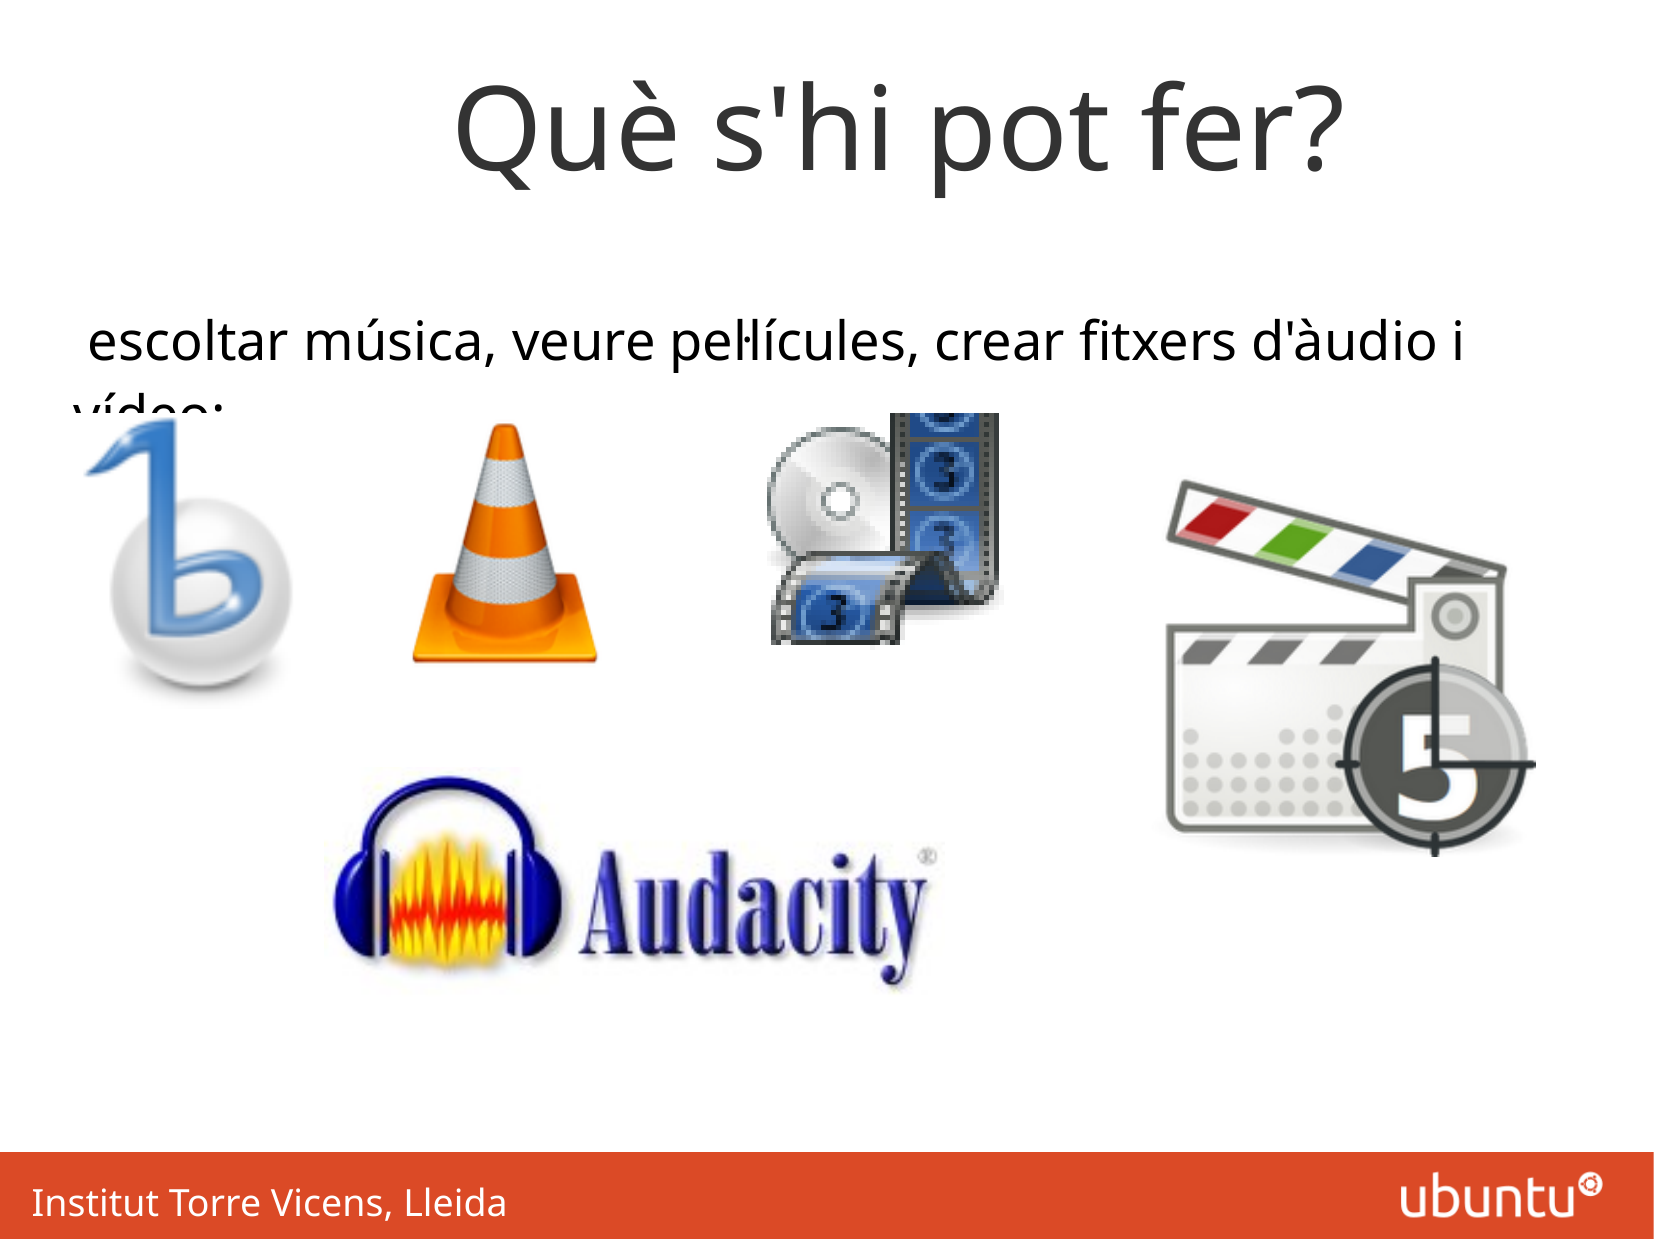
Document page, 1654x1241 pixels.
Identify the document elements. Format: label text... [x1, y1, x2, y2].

text_box Institut Torre Vicens, Lleida 17/05/2014 [16, 1169, 745, 1227]
title Què s'hi pot fer? [55, 29, 1595, 237]
picture [59, 413, 325, 709]
picture [383, 413, 621, 680]
text_box escoltar música, veure peŀlícules, crear fitxers d'àudio i vídeo: [59, 295, 1625, 1147]
picture [324, 767, 945, 1004]
picture [0, 1152, 1654, 1239]
picture [767, 413, 1004, 650]
picture [1151, 472, 1536, 857]
